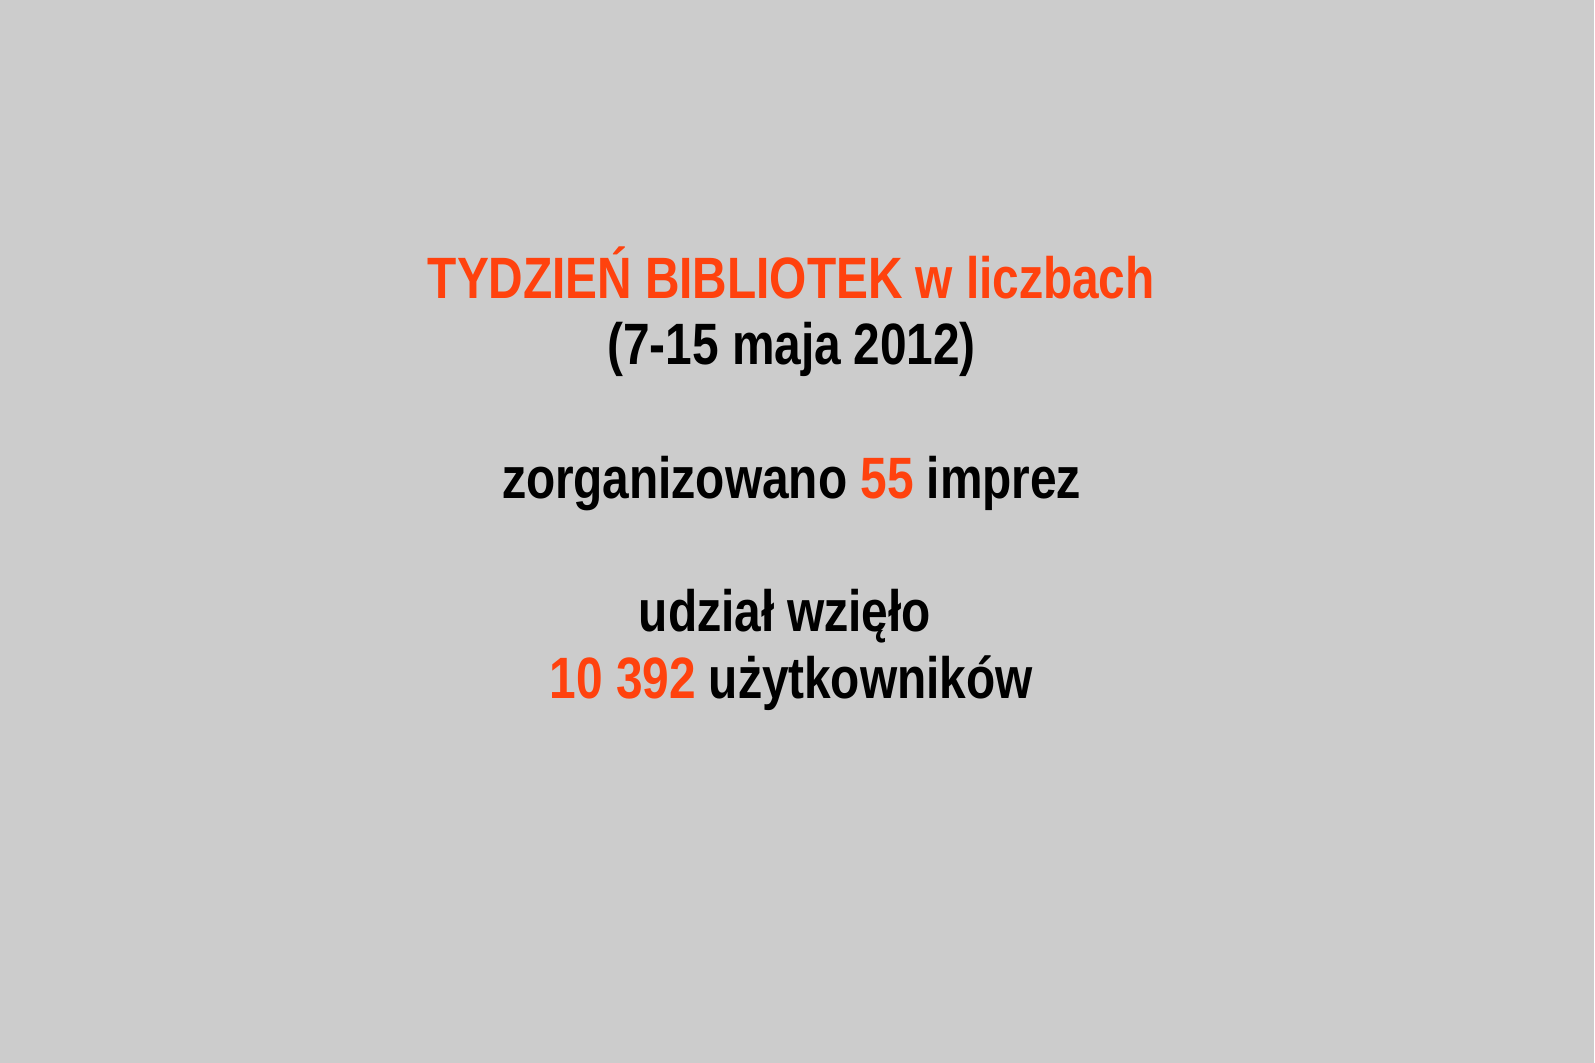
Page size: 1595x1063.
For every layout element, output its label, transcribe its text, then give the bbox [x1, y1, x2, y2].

text_box TYDZIEŃ BIBLIOTEK w liczbach (7-15 maja 2012) zorganizowano 55 imprez udział wzięło 10 392 użytkowników [118, 236, 1466, 848]
